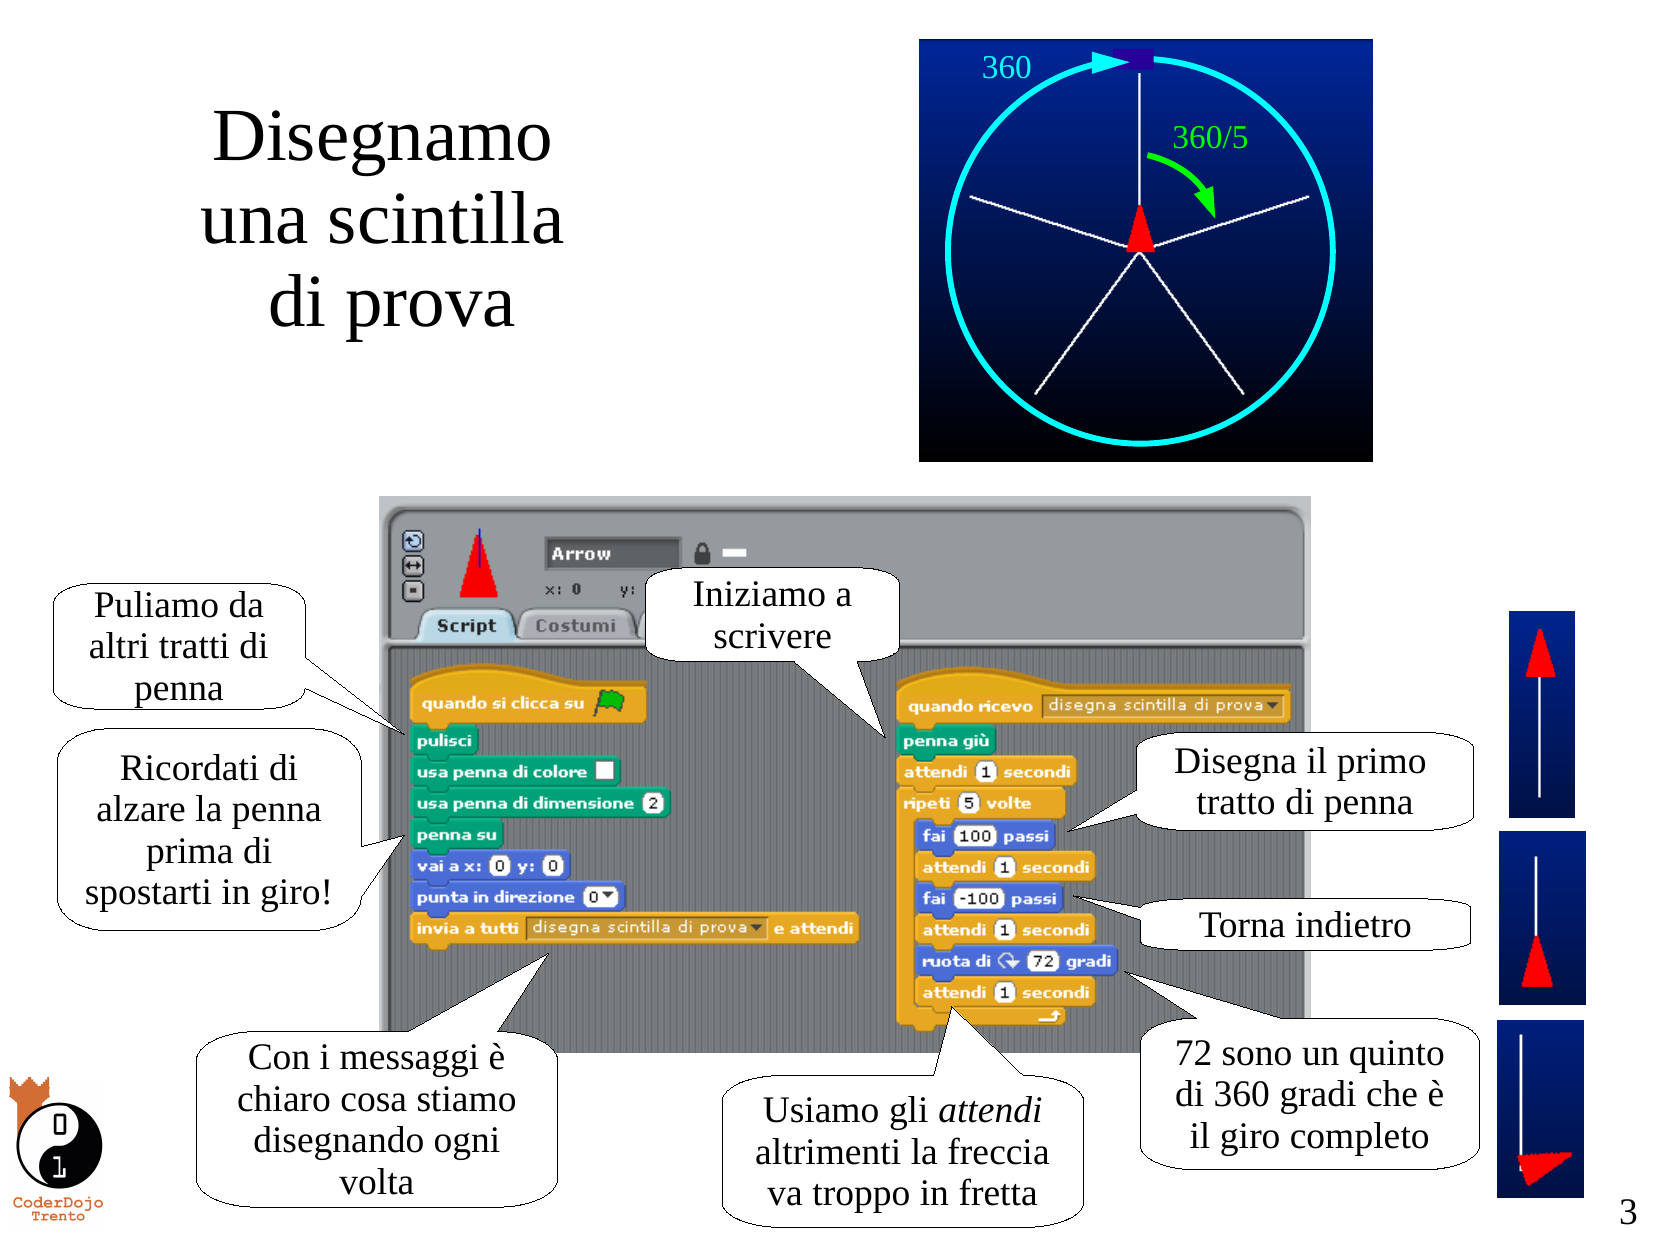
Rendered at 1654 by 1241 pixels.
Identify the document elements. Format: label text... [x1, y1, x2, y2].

picture [1509, 611, 1575, 818]
text_box 3 [1604, 1184, 1650, 1241]
text_box Disegnamo una scintilla di prova [186, 86, 709, 377]
text_box Puliamo da altri tratti di penna [53, 583, 405, 735]
picture [919, 39, 1373, 462]
text_box 360/5 [1157, 111, 1264, 165]
text_box Usiamo gli attendi altrimenti la freccia va troppo in fretta [722, 1006, 1084, 1228]
text_box 360 [967, 41, 1047, 95]
text_box 72 sono un quinto di 360 gradi che è il giro completo [1124, 971, 1480, 1170]
text_box Torna indietro [1073, 895, 1471, 951]
text_box Iniziamo a scrivere [645, 567, 900, 738]
picture [379, 496, 1311, 1053]
text_box Con i messaggi è chiaro cosa stiamo disegnando ogni volta [196, 953, 558, 1208]
text_box [1091, 48, 1154, 74]
text_box Ricordati di alzare la penna prima di spostarti in giro! [57, 728, 405, 931]
picture [1499, 831, 1586, 1005]
picture [1497, 1020, 1584, 1198]
picture [9, 1077, 104, 1231]
text_box Disegna il primo tratto di penna [1067, 732, 1474, 832]
